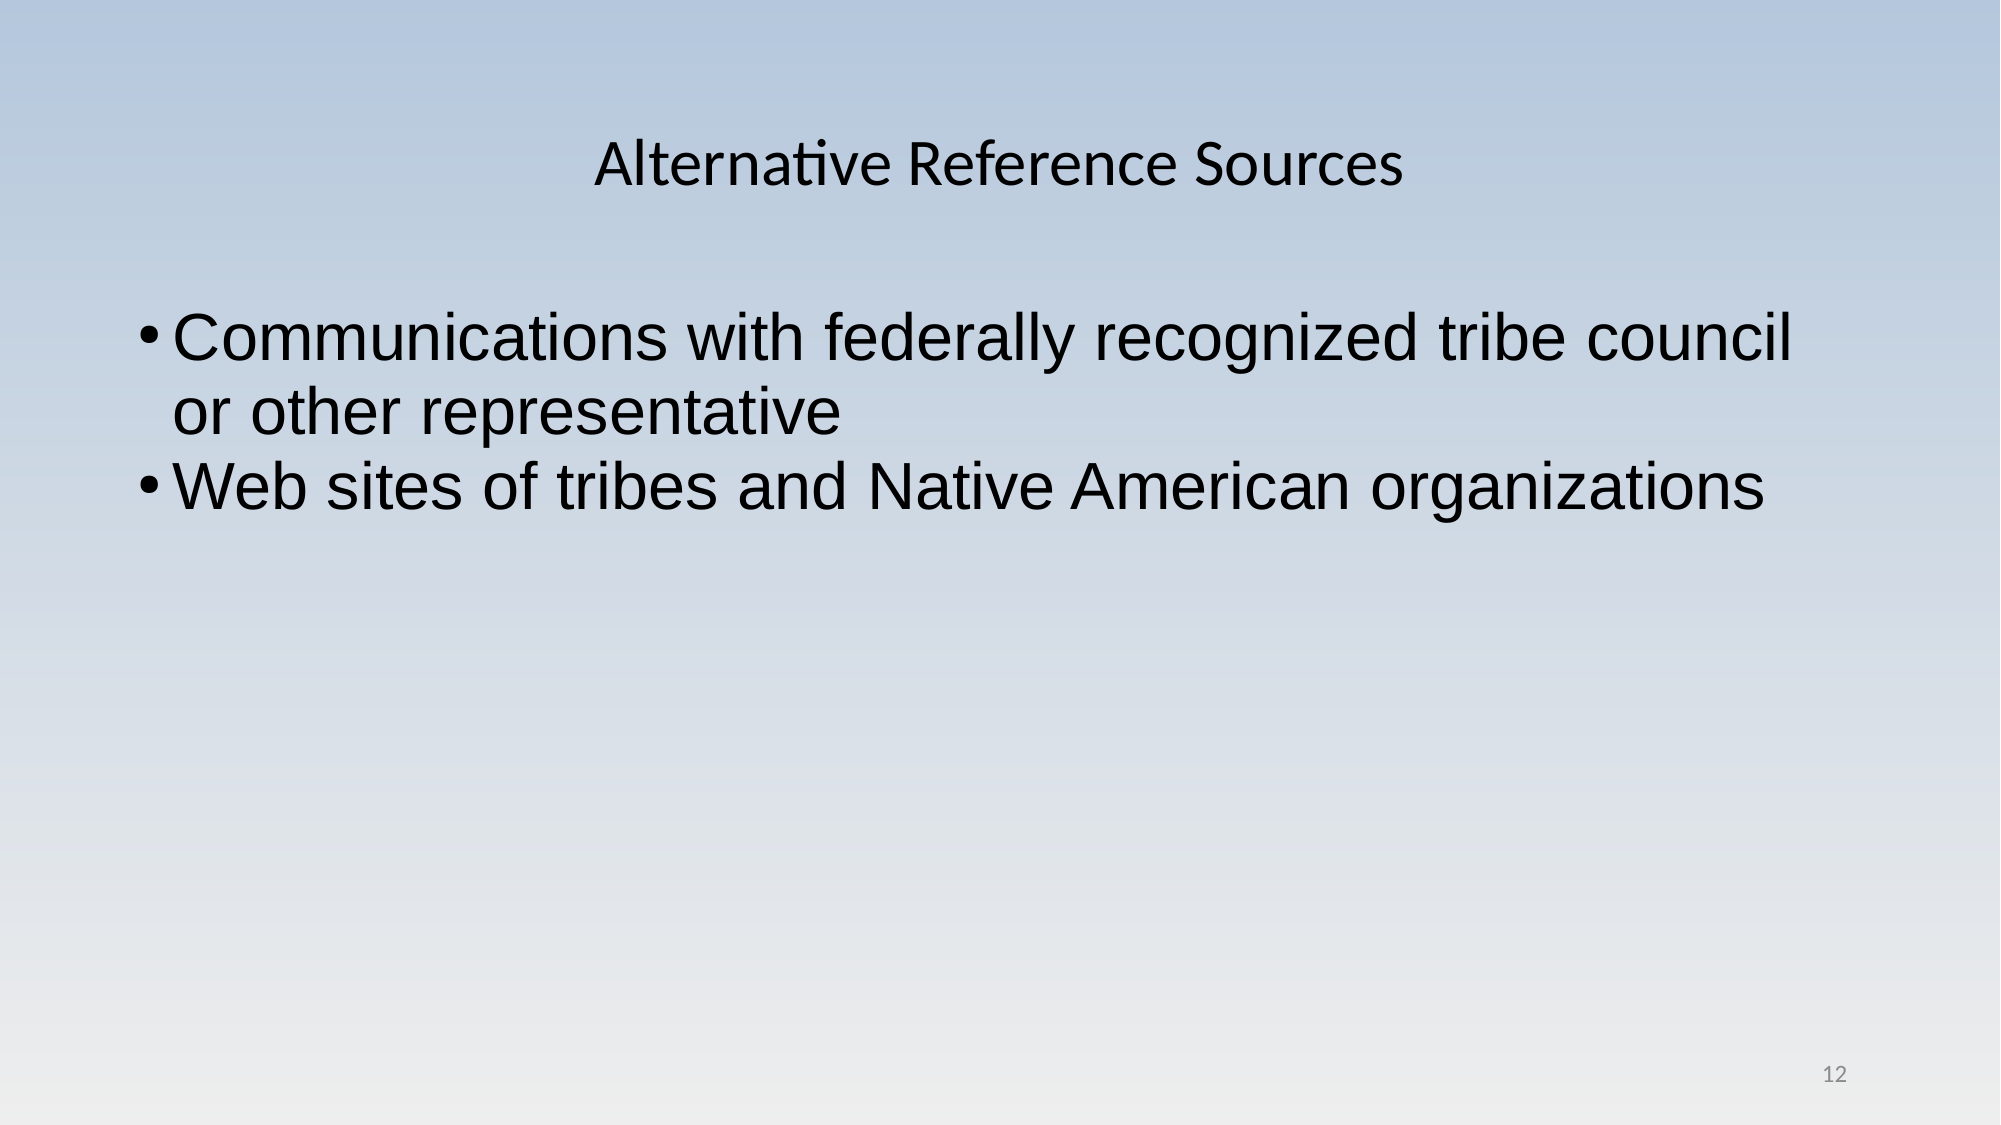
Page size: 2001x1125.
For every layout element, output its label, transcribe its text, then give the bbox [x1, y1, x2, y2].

title Alternative Reference Sources [137, 59, 1863, 278]
subtitle Communications with federally recognized tribe council or other representative Web sites of tribes and Native American organizations [137, 299, 1863, 1014]
